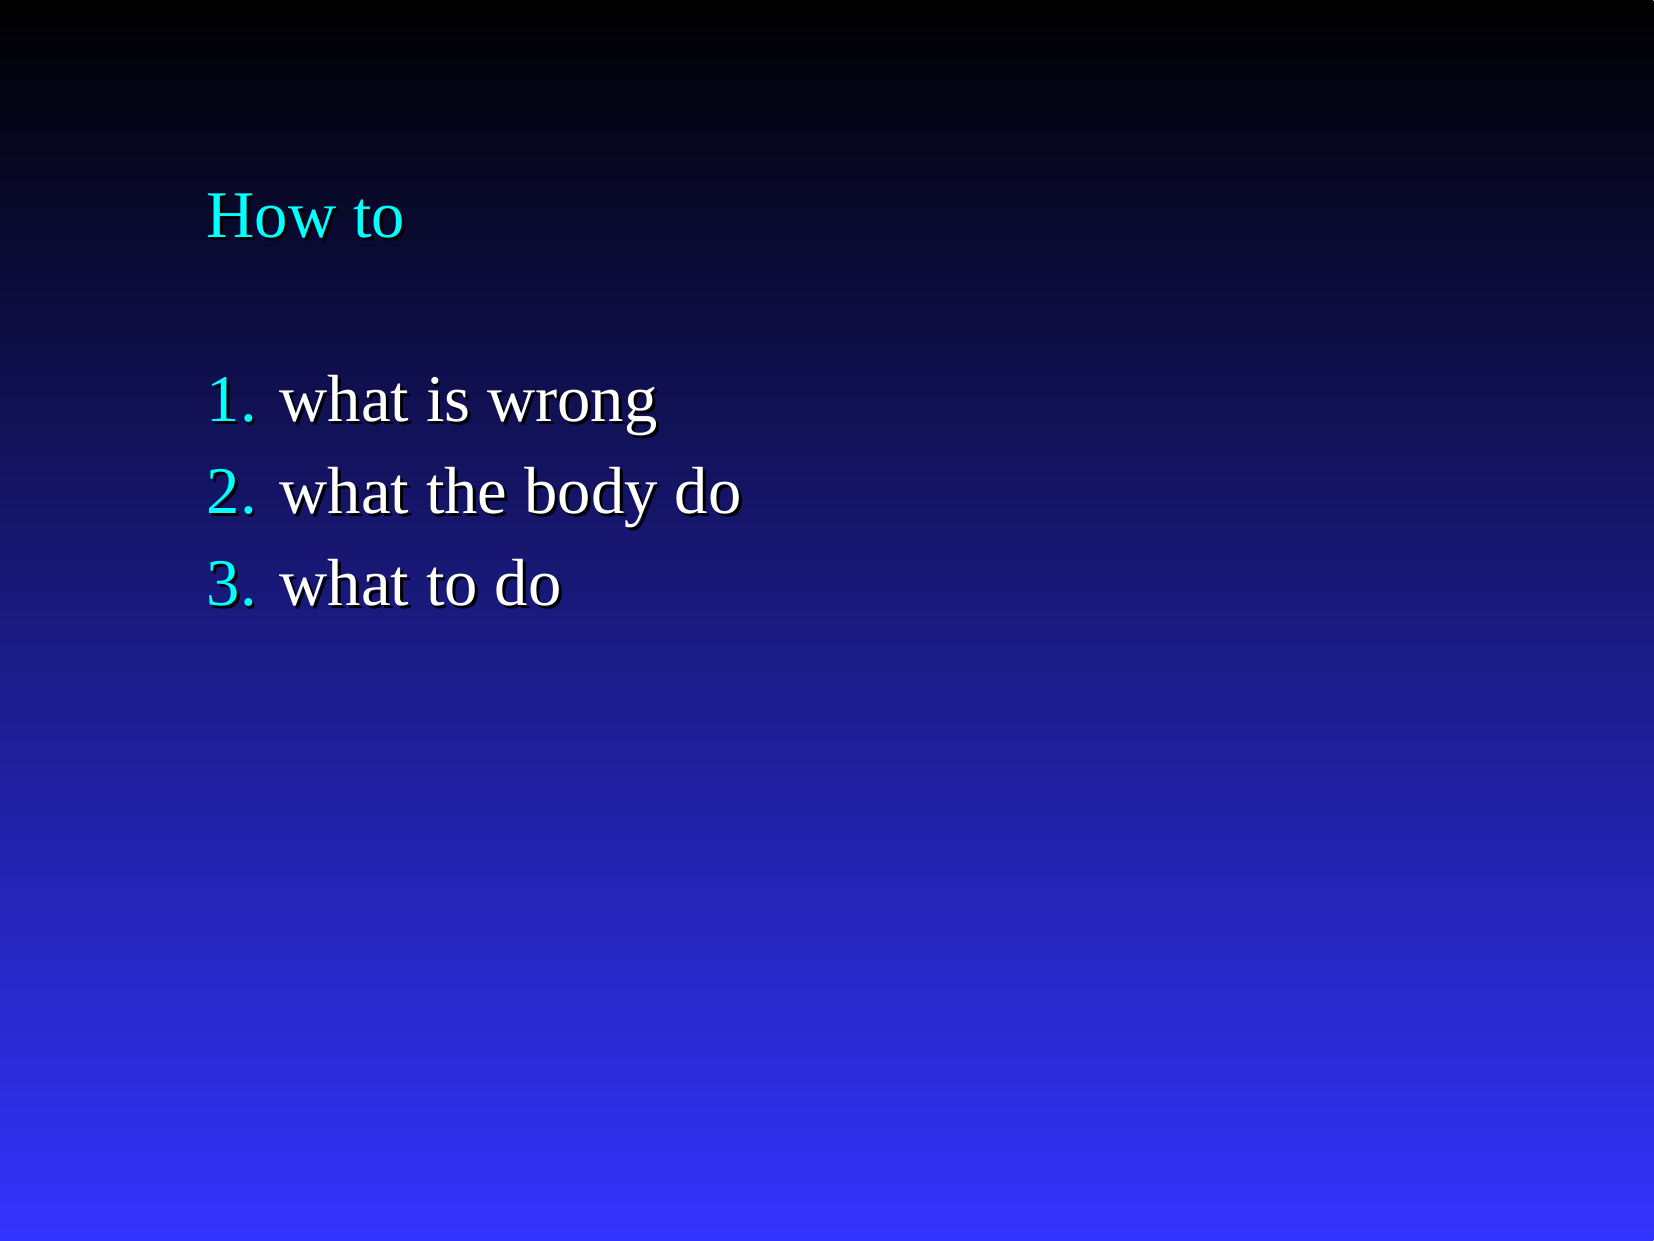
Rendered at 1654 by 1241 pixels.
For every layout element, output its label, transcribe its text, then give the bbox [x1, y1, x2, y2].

title How to [206, 110, 1613, 317]
list what is wrong what the body do what to do [206, 358, 1613, 1103]
